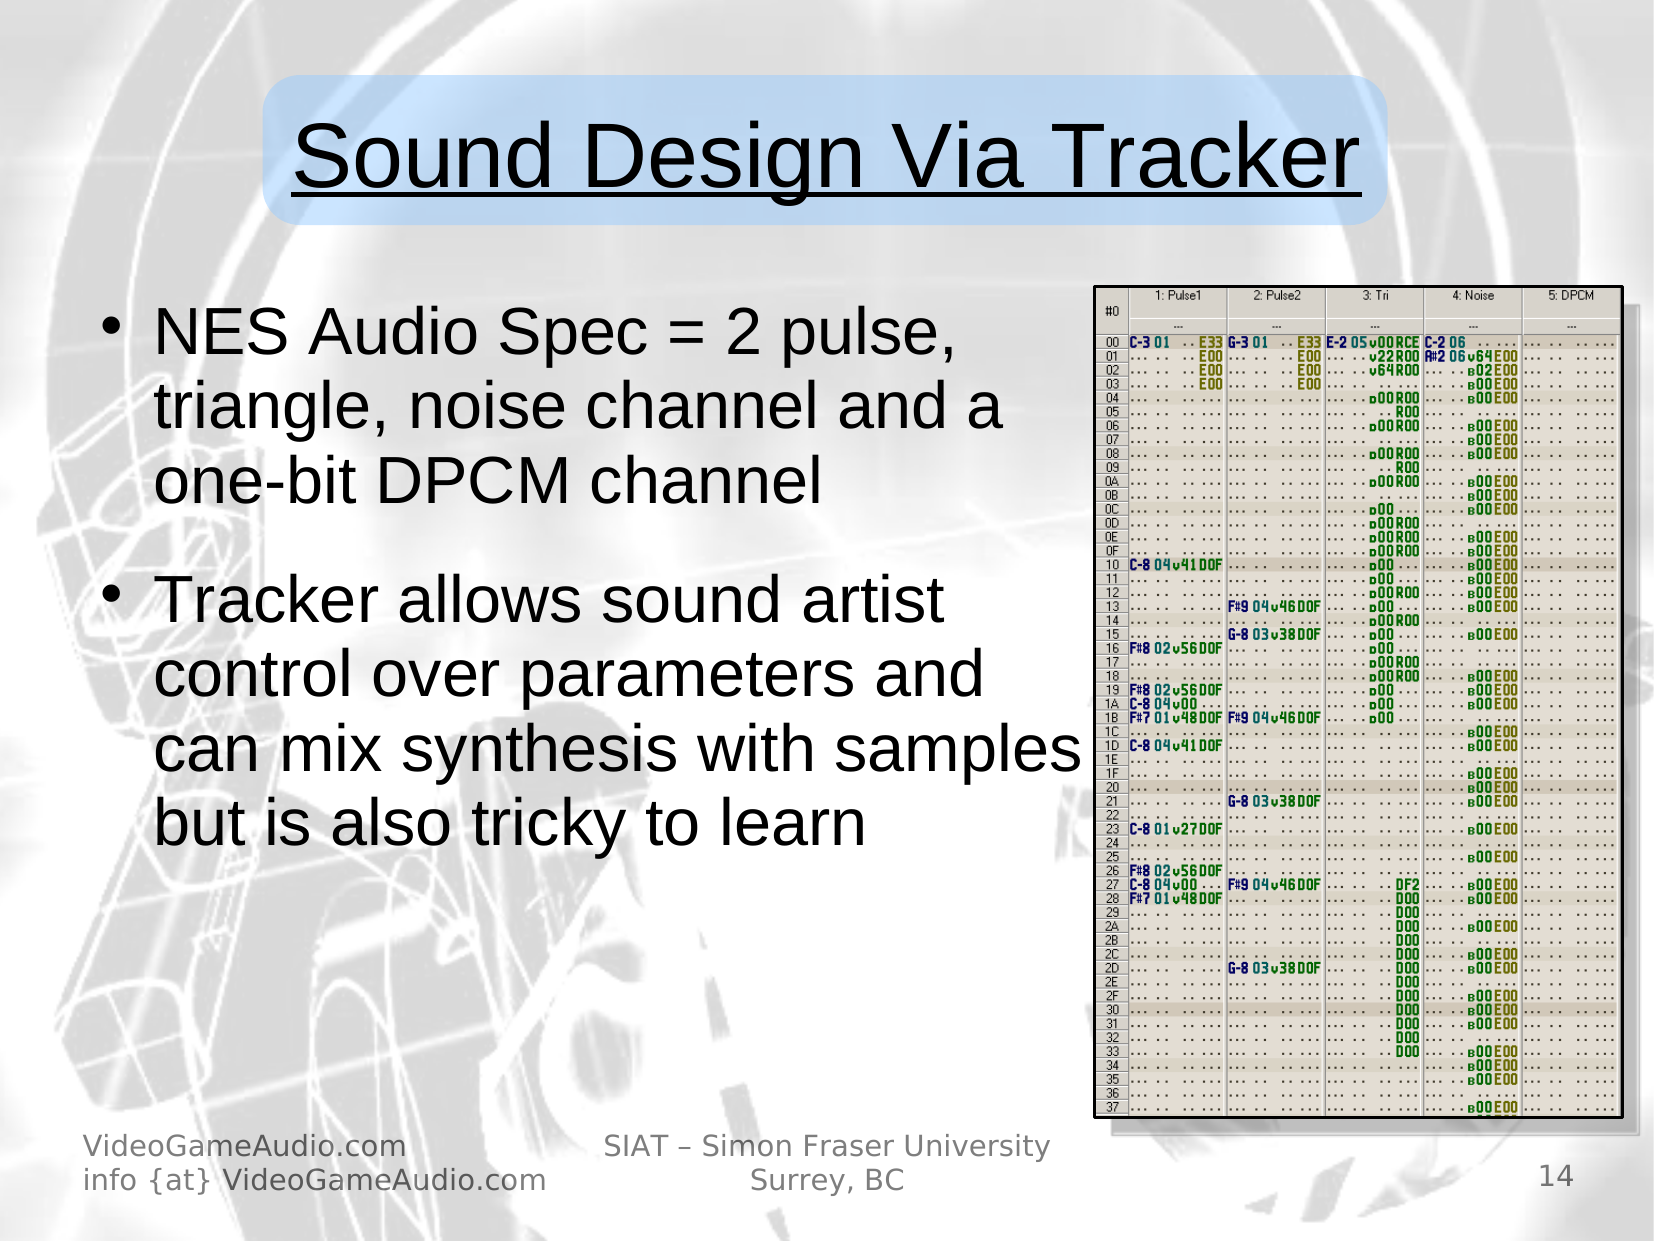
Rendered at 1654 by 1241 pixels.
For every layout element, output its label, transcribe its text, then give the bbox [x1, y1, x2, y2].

picture [0, 0, 1654, 1241]
text_box NES Audio Spec = 2 pulse, triangle, noise channel and a one-bit DPCM channel Tracker allows sound artist control over parameters and can mix synthesis with samples but is also tricky to learn [82, 290, 1088, 1109]
text_box Sound Design Via Tracker [82, 49, 1571, 257]
